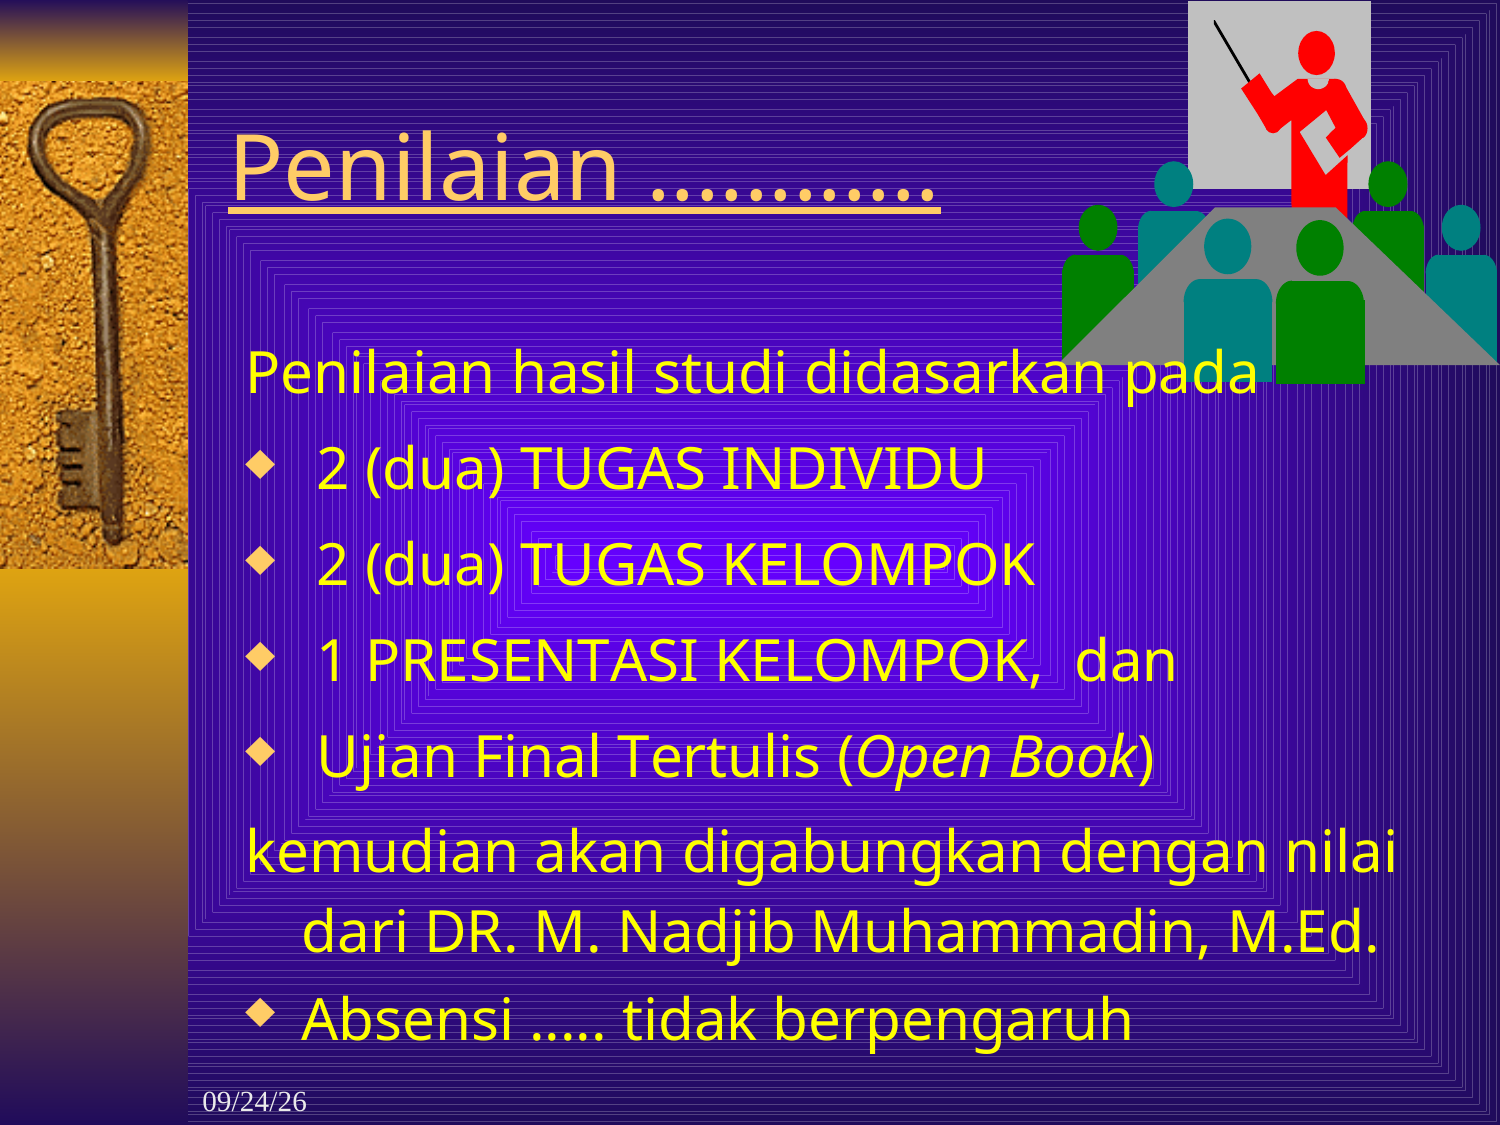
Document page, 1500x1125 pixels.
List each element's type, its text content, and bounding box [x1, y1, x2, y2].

picture [1057, 0, 1500, 323]
list Penilaian hasil studi didasarkan pada 2 (dua) TUGAS INDIVIDU 2 (dua) TUGAS KELOMPOK 1 PRESENTASI KELOMPOK, dan Ujian Final Tertulis (Open Book) kemudian akan digabungkan dengan nilai dari DR. M. Nadjib Muhammadin, M.Ed. Absensi ..... tidak berpengaruh [230, 323, 1500, 977]
title Penilaian ............ [213, 107, 1057, 235]
picture [0, 81, 188, 569]
